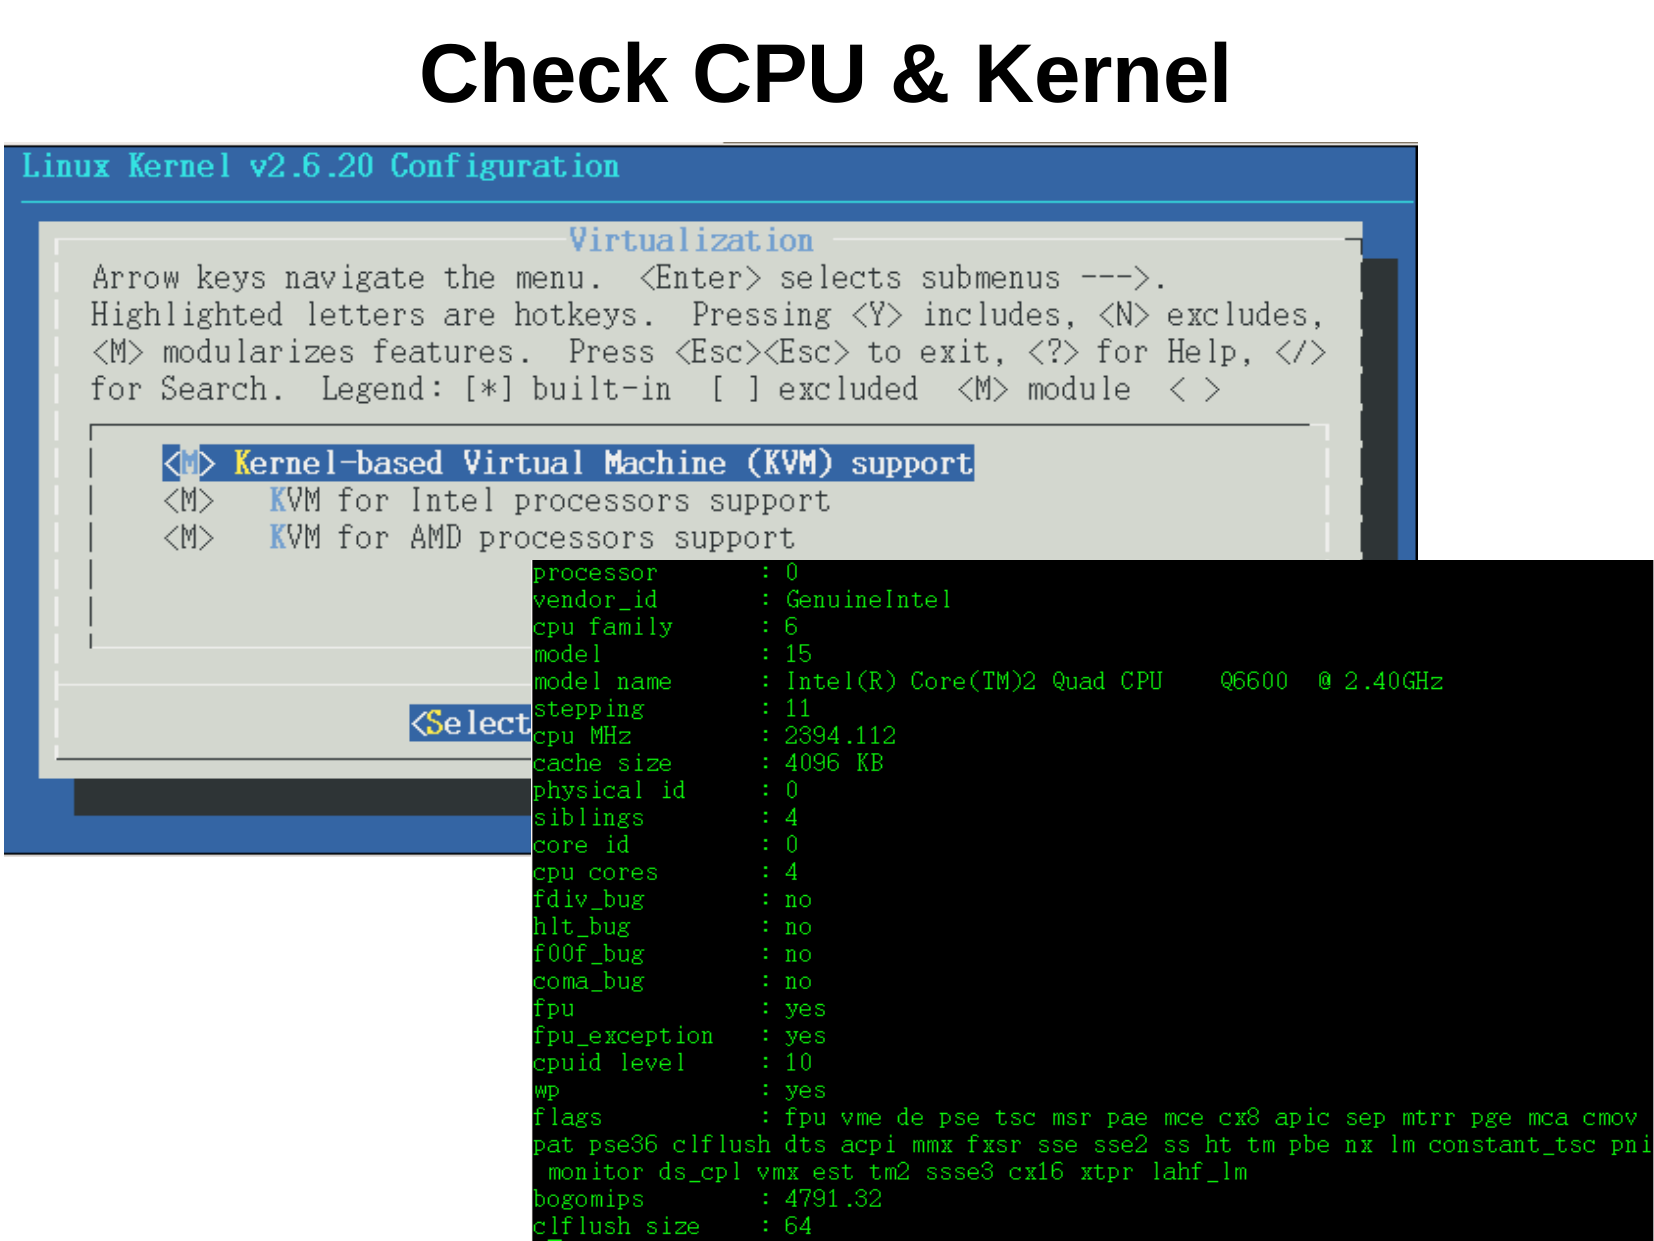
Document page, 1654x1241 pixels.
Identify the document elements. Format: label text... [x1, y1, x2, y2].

picture [4, 142, 1654, 1241]
title Check CPU & Kernel [82, 0, 1571, 148]
